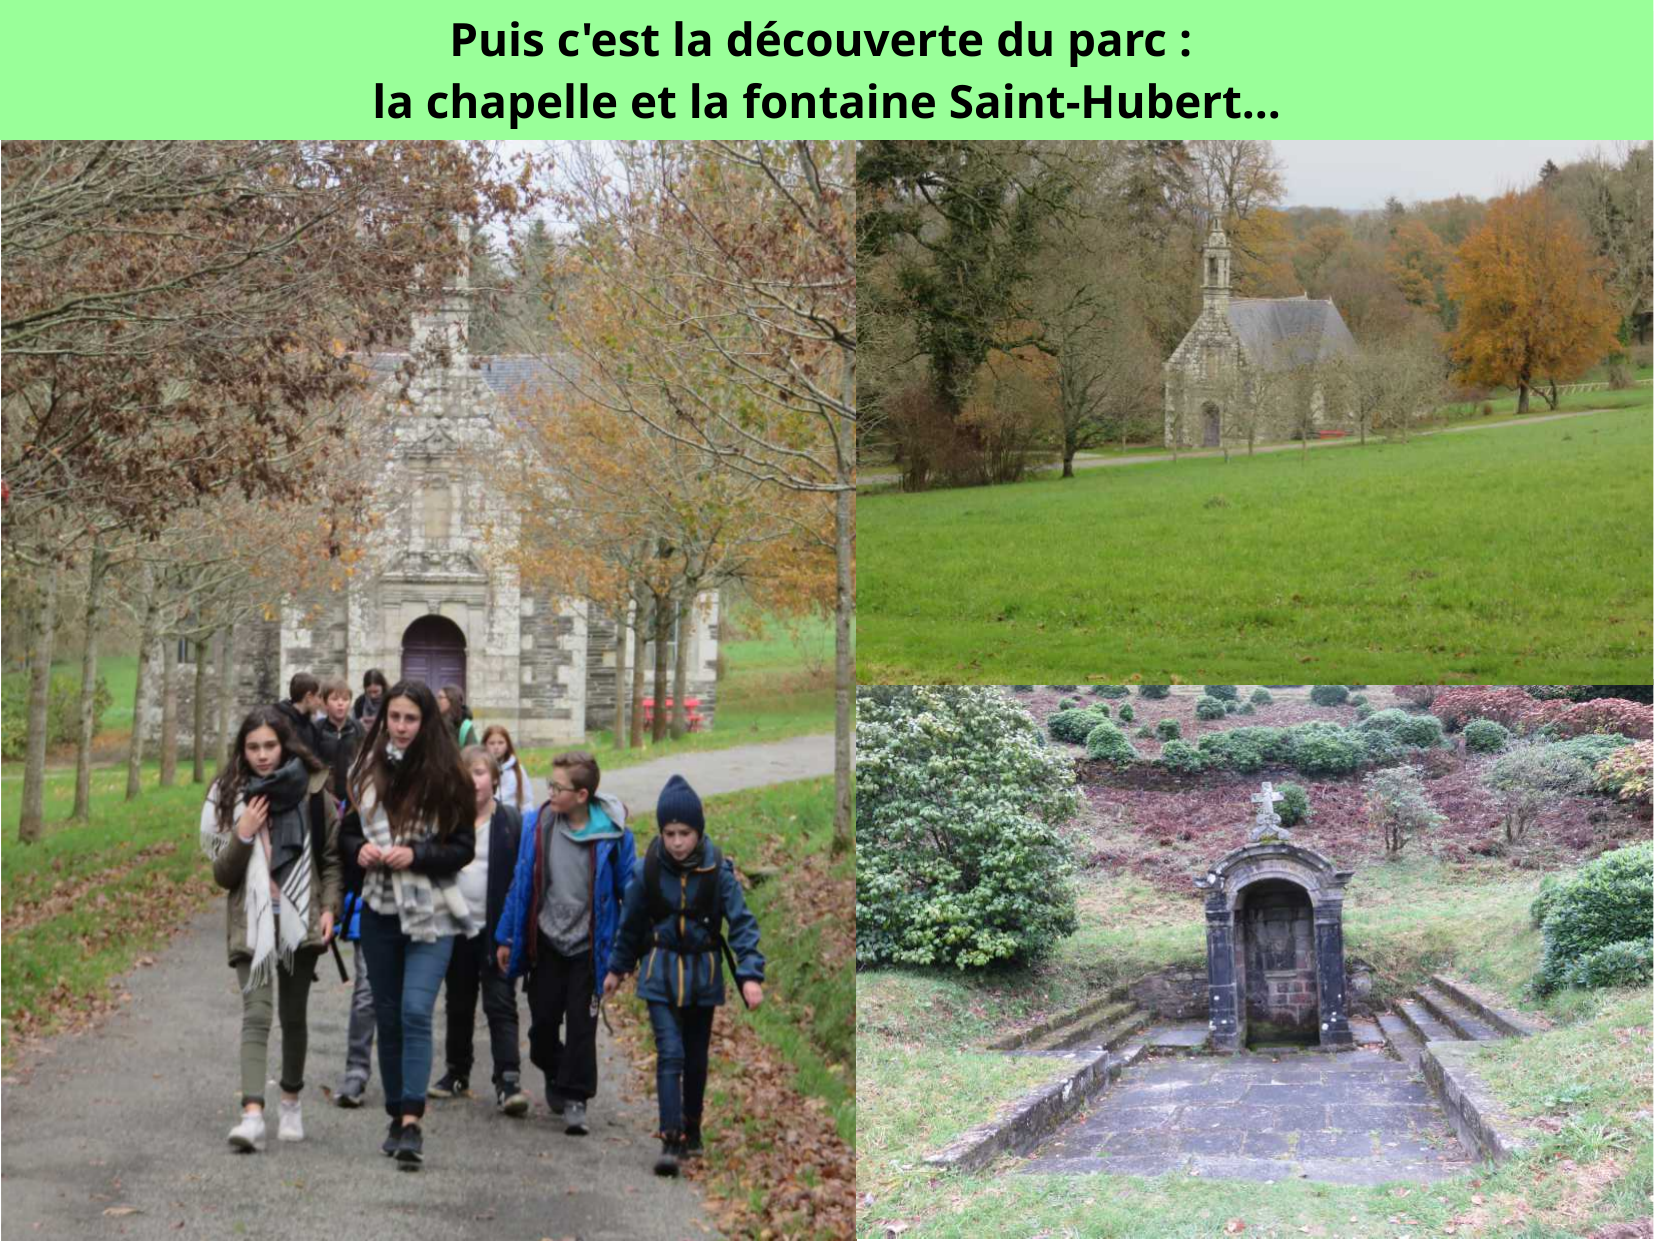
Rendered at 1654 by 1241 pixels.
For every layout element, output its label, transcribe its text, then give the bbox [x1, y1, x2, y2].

picture [0, 140, 1654, 1241]
text_box Puis c'est la découverte du parc : la chapelle et la fontaine Saint-Hubert... [0, 0, 1654, 130]
